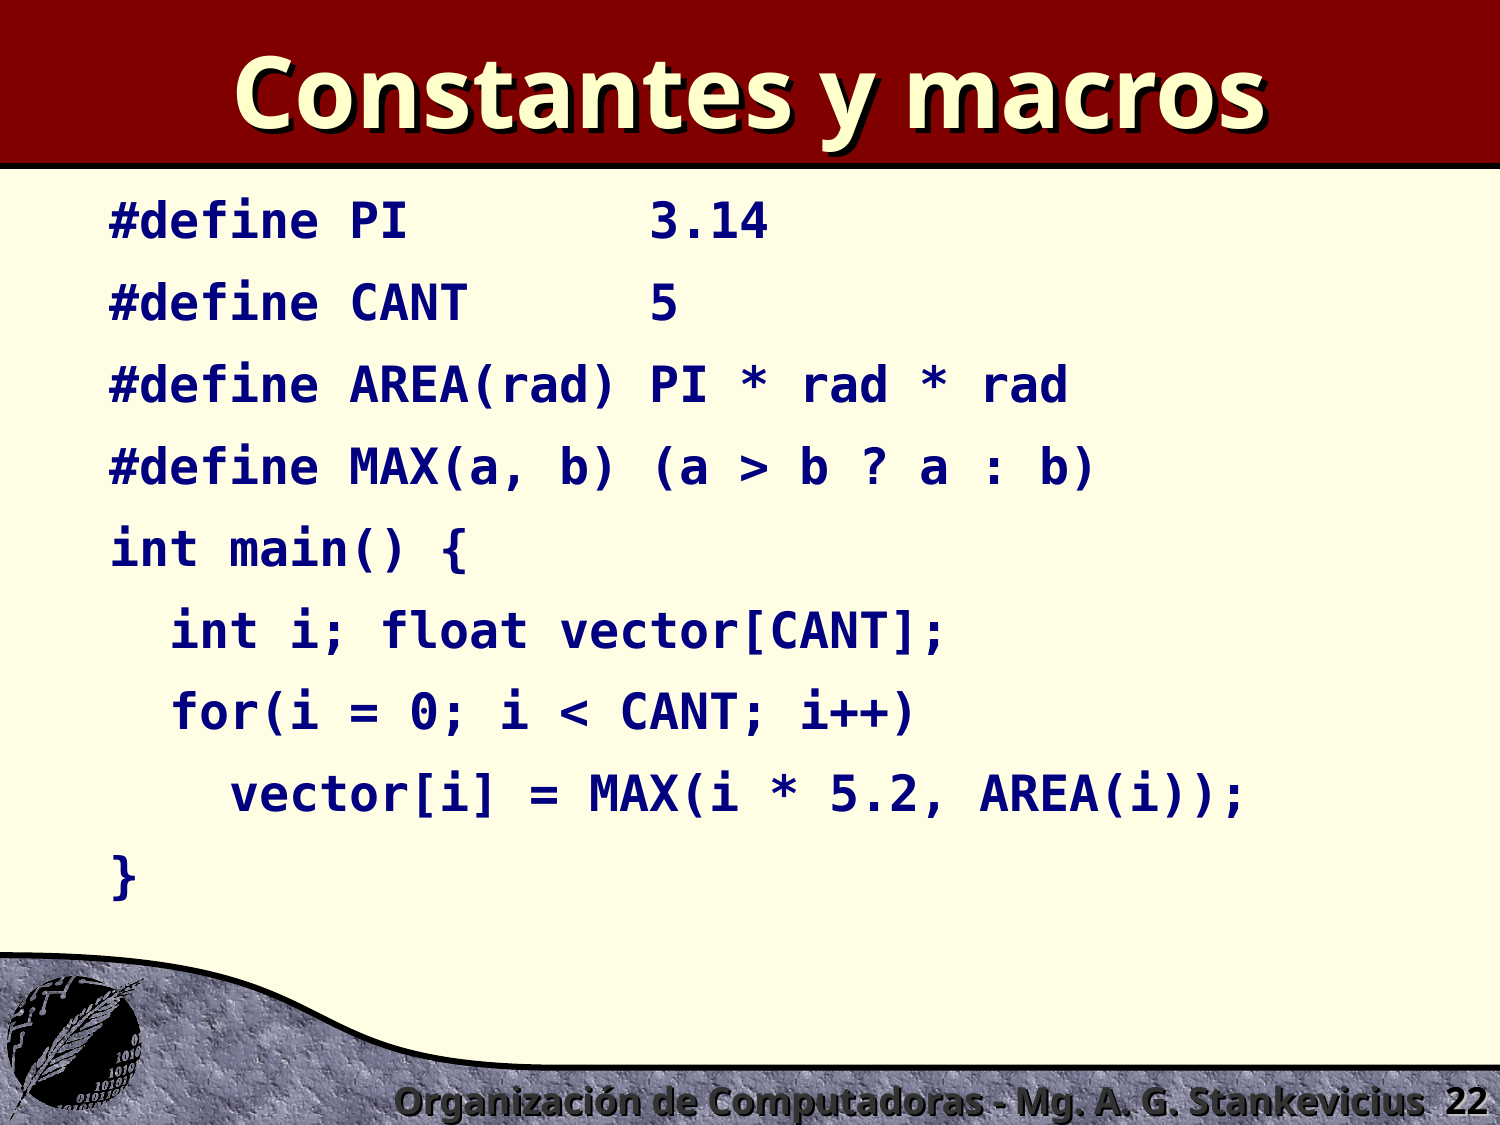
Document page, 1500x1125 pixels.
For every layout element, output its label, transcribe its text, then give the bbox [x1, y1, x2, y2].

picture [448, 1100, 455, 1110]
picture [0, 959, 1500, 1125]
picture [802, 1100, 806, 1110]
picture [1058, 1100, 1065, 1110]
title Constantes y macros [15, 5, 1485, 160]
list #define PI 3.14 #define CANT 5 #define AREA(rad) PI * rad * rad #define MAX(a, b) (a > b ? a : b) int main() { int i; float vector[CANT]; for(i = 0; i < CANT; i++) vector[i] = MAX(i * 5.2, AREA(i)); } [11, 192, 1486, 935]
